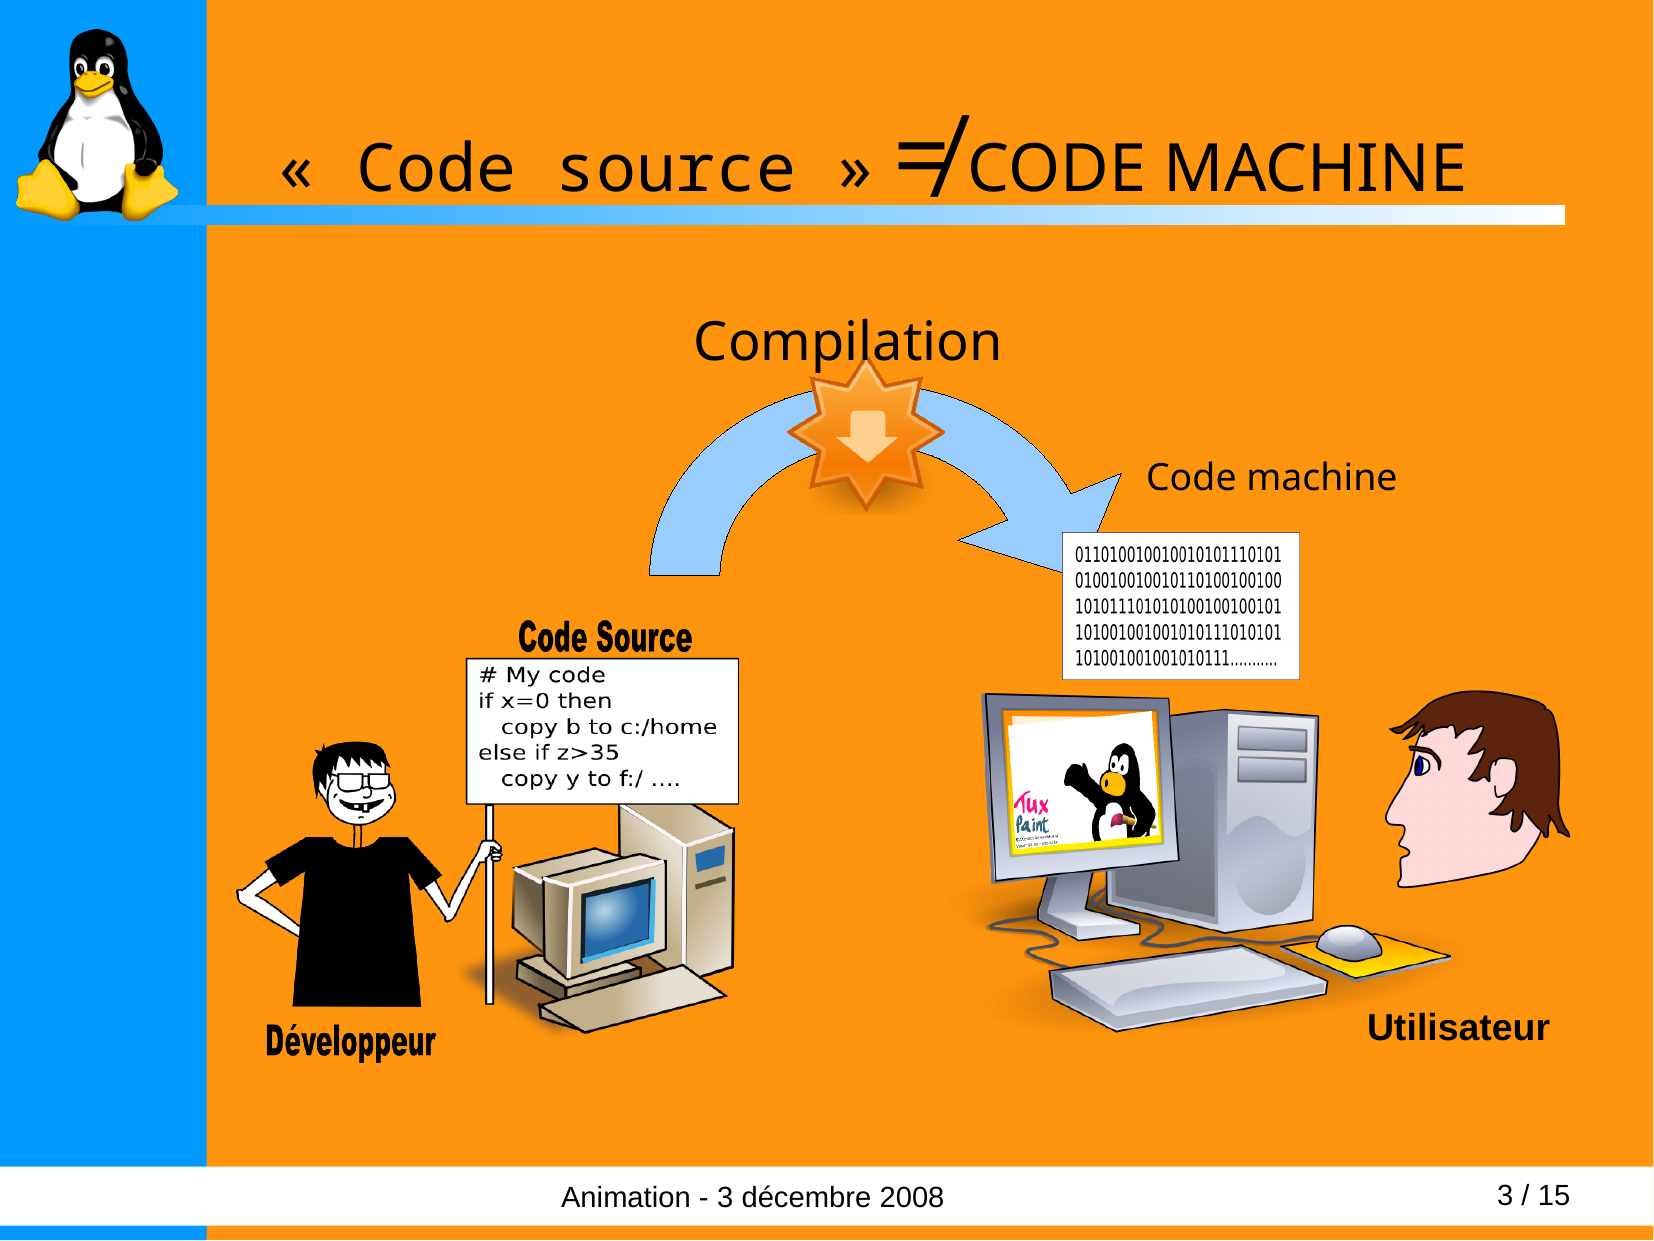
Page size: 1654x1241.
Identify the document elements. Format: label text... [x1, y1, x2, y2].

picture [1062, 532, 1300, 680]
title « Code source » ≠ CODE MACHINE [236, 49, 1571, 257]
picture [236, 620, 739, 1063]
text_box Compilation [679, 295, 1152, 387]
text_box Code machine [1131, 442, 1477, 520]
text_box [945, 394, 1122, 573]
text_box [649, 398, 787, 576]
picture [944, 673, 1600, 1034]
picture [16, 29, 178, 221]
picture [787, 387, 945, 515]
text_box Utilisateur [1260, 998, 1565, 1076]
